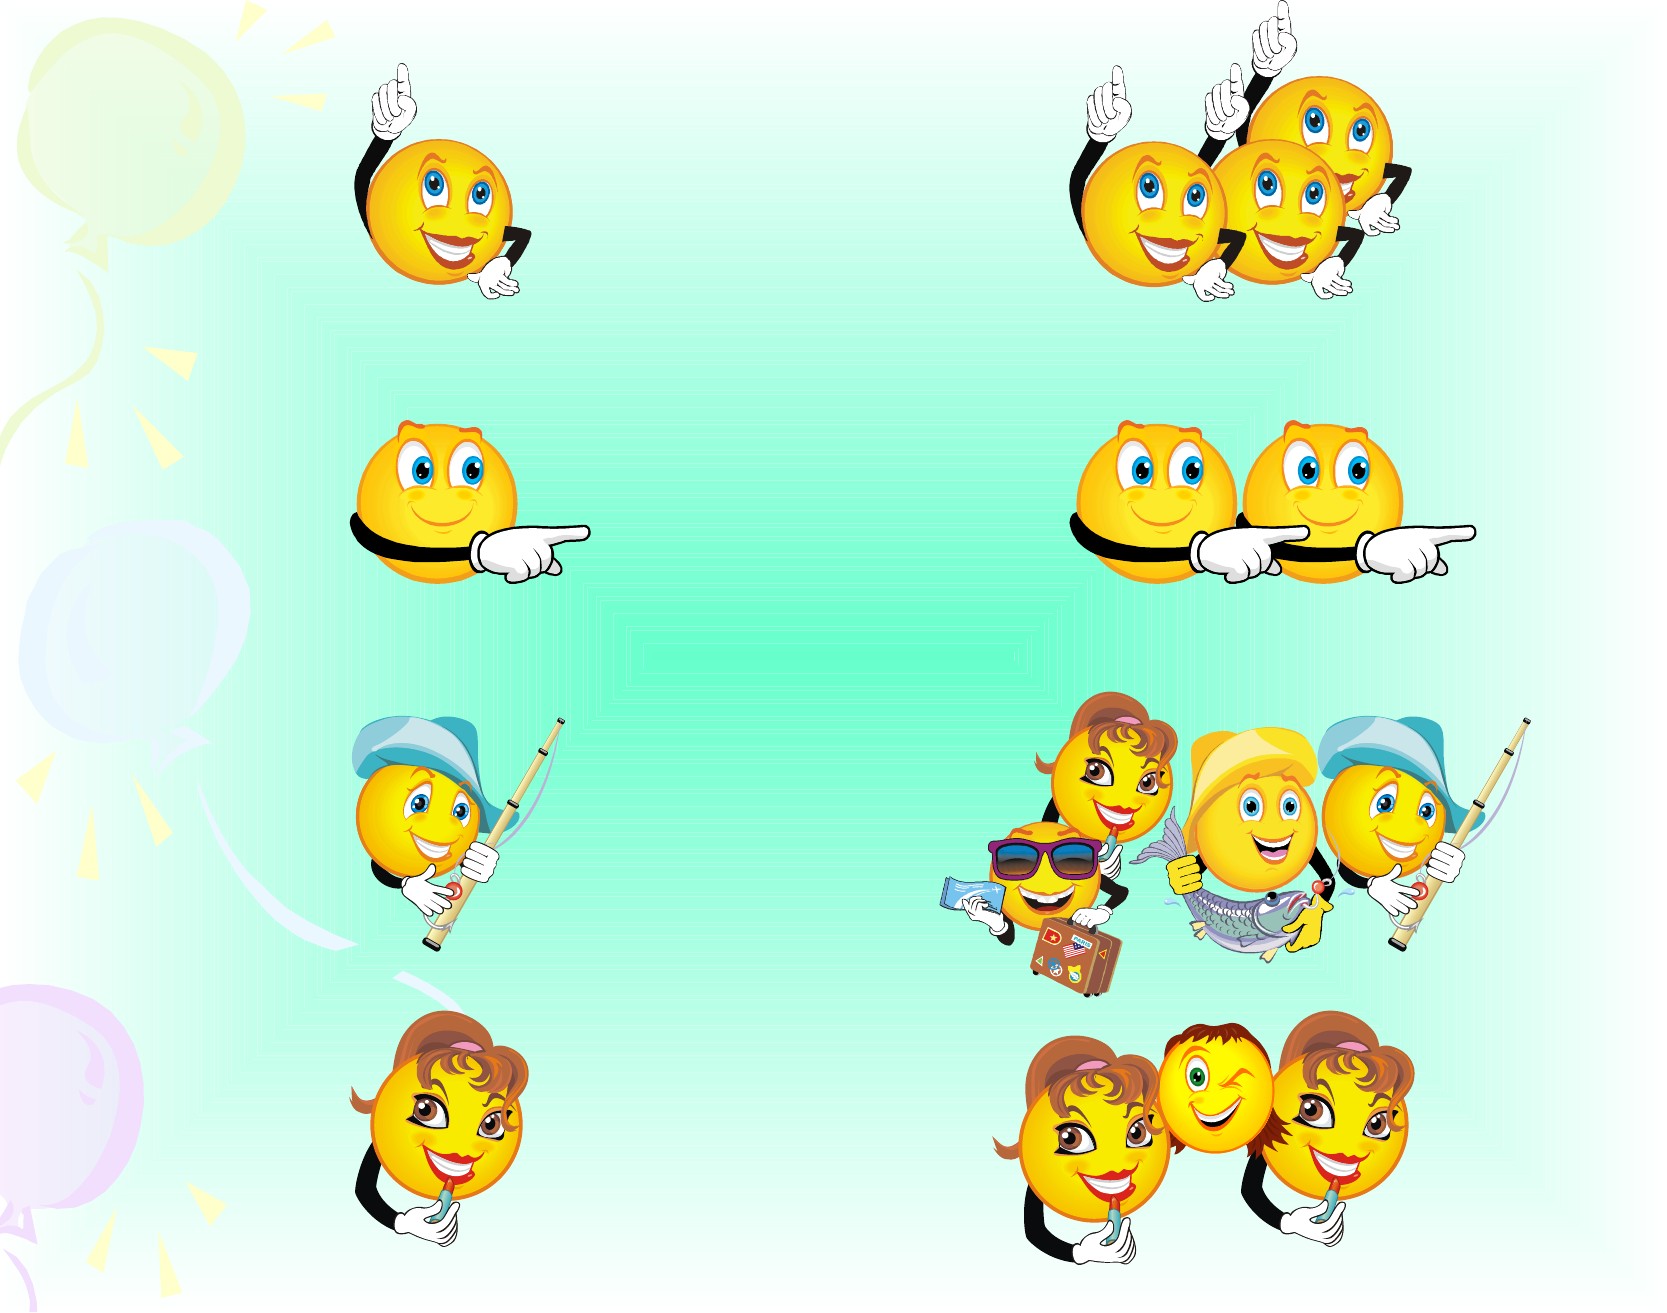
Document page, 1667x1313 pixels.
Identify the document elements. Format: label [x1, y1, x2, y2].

picture [1069, 0, 1412, 302]
picture [351, 715, 565, 952]
picture [939, 691, 1531, 998]
picture [1069, 420, 1477, 584]
picture [968, 1010, 1415, 1292]
picture [349, 420, 591, 584]
picture [349, 1010, 529, 1247]
picture [354, 63, 532, 300]
